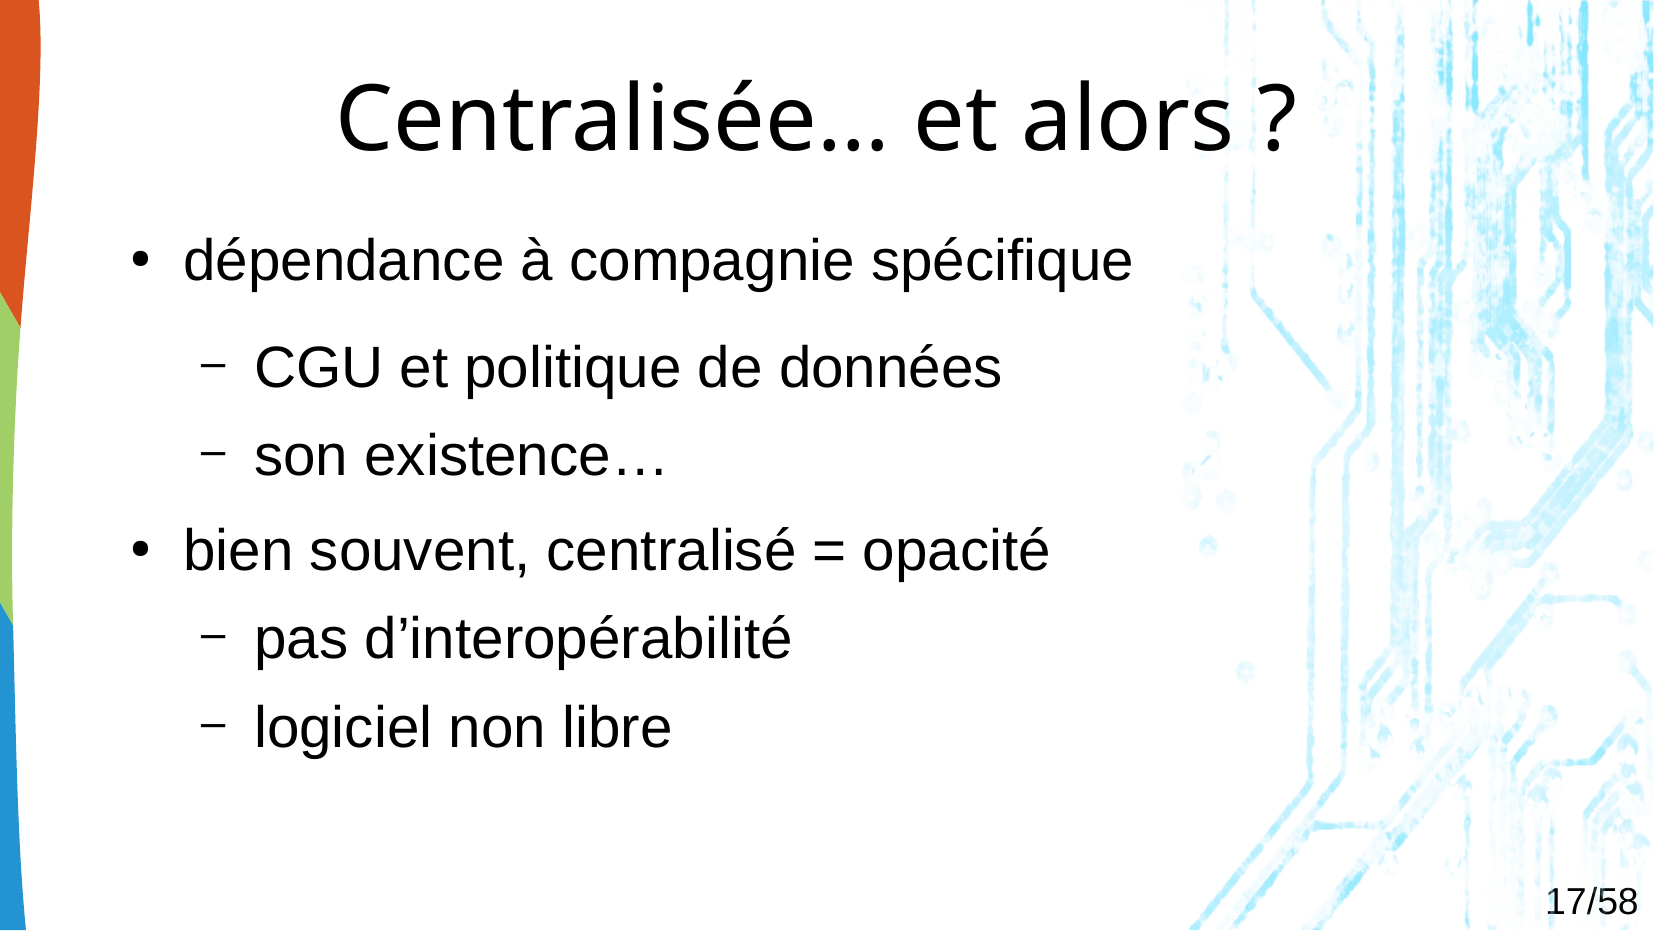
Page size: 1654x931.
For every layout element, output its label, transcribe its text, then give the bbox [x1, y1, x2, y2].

title Centralisée… et alors ? [104, 37, 1530, 193]
picture [1183, 1, 1654, 931]
list dépendance à compagnie spécifique CGU et politique de données son existence… bien souvent, centralisé = opacité pas d’interopérabilité logiciel non libre [112, 228, 1182, 857]
